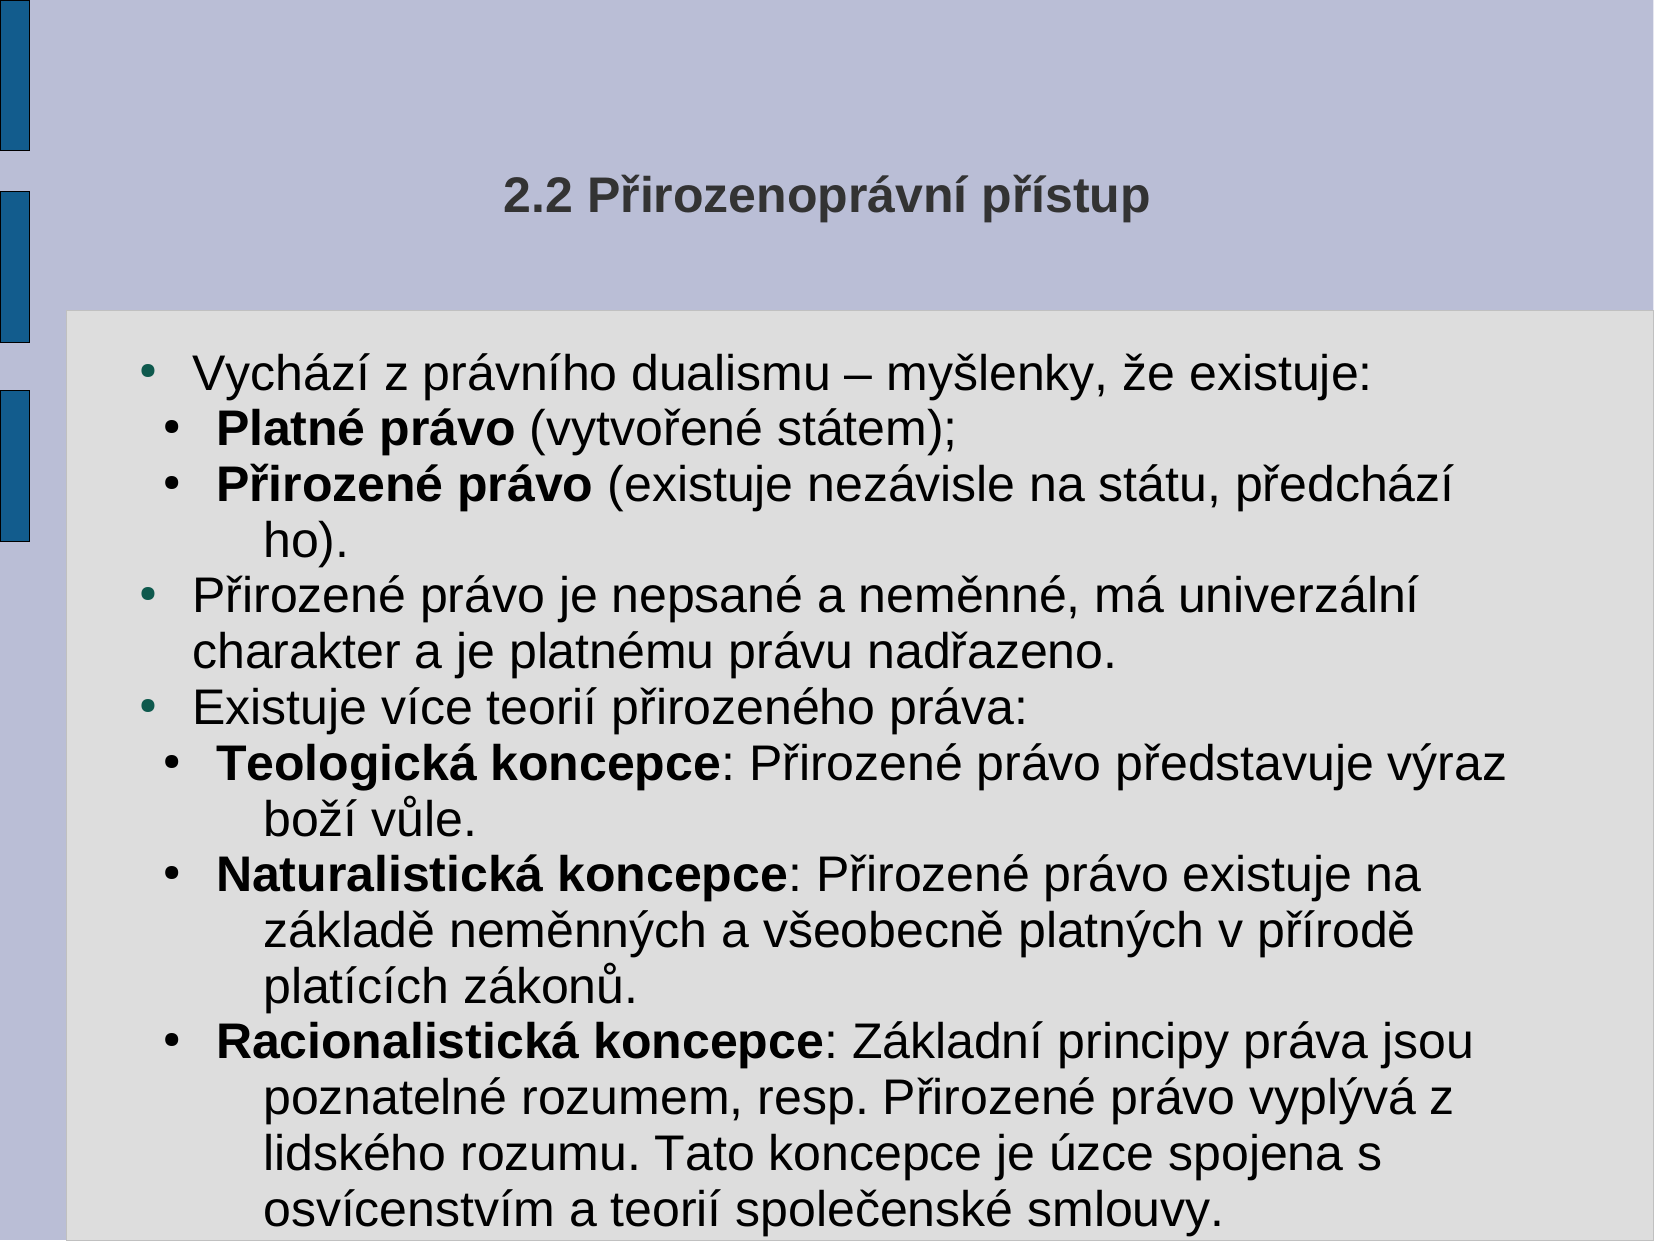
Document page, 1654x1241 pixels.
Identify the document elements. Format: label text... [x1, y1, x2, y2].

title 2.2 Přirozenoprávní přístup [121, 91, 1534, 299]
list Vychází z právního dualismu – myšlenky, že existuje: Platné právo (vytvořené státem); Přirozené právo (existuje nezávisle na státu, předchází ho). Přirozené právo je nepsané a neměnné, má univerzální charakter a je platnému právu nadřazeno. Existuje více teorií přirozeného práva: Teologická koncepce: Přirozené právo představuje výraz boží vůle. Naturalistická koncepce: Přirozené právo existuje na základě neměnných a všeobecně platných v přírodě platících zákonů. Racionalistická koncepce: Základní principy práva jsou poznatelné rozumem, resp. Přirozené právo vyplývá z lidského rozumu. Tato koncepce je úzce spojena s osvícenstvím a teorií společenské smlouvy. [121, 344, 1534, 1241]
